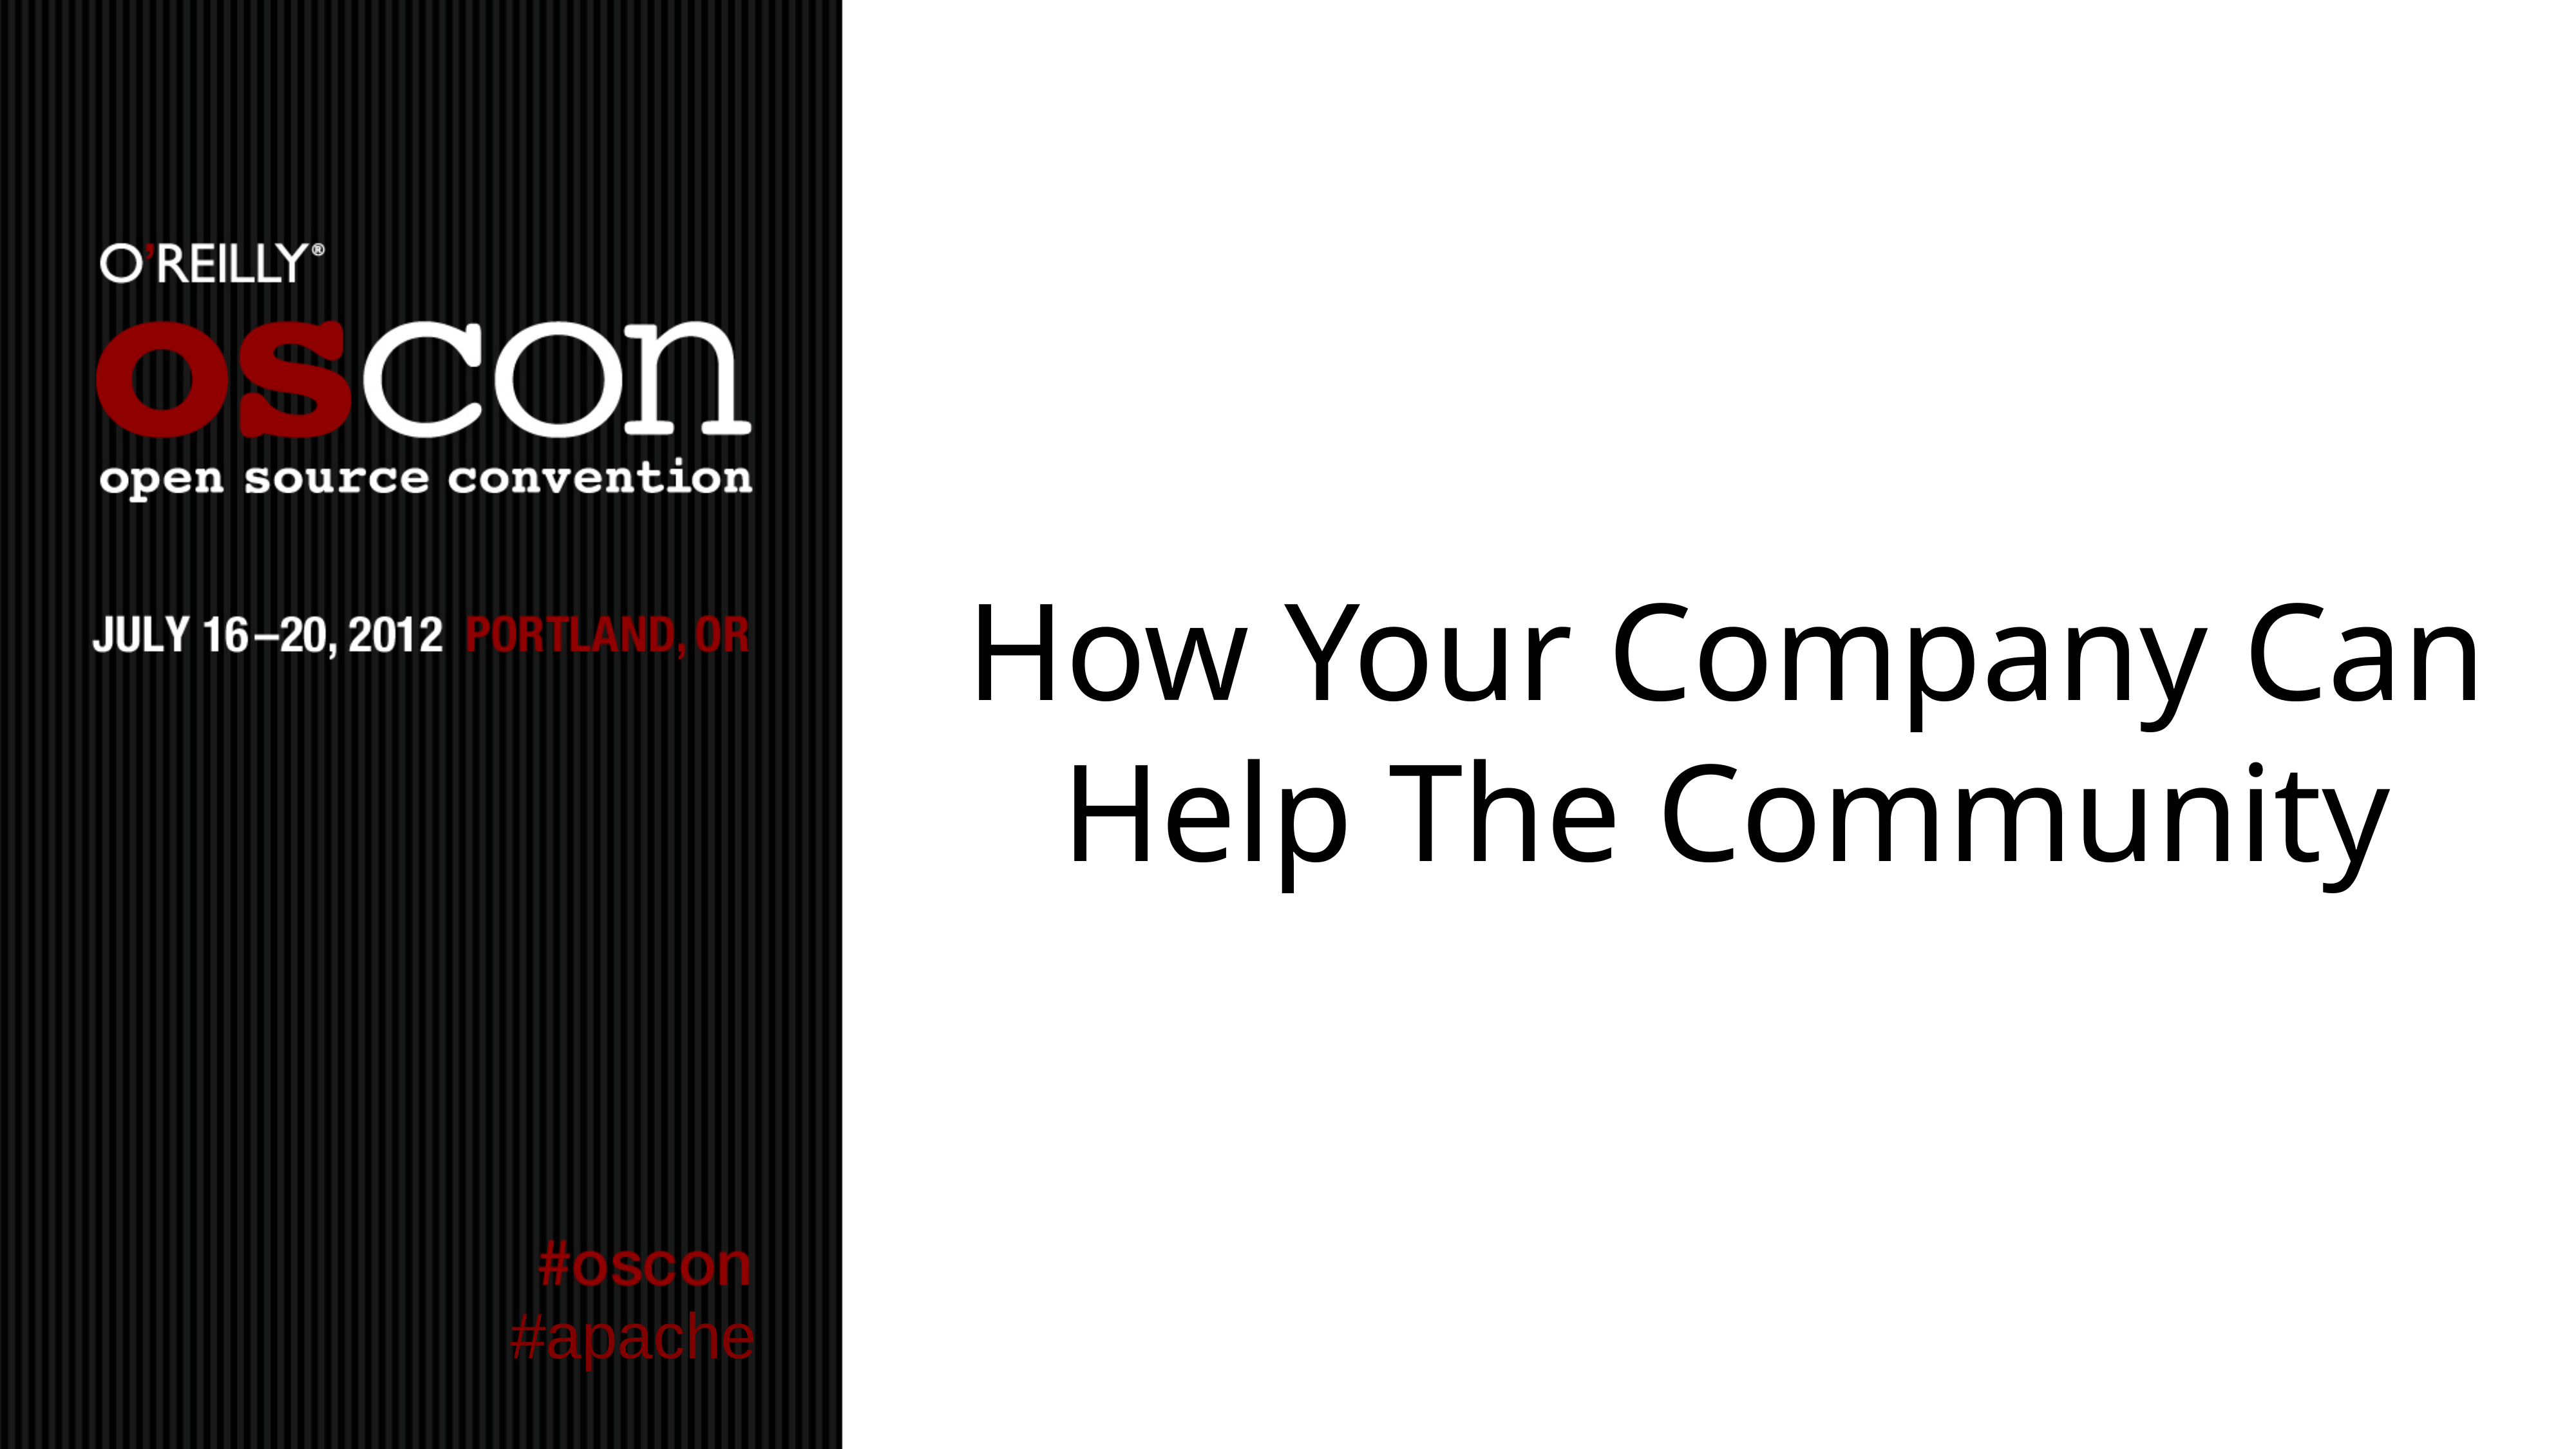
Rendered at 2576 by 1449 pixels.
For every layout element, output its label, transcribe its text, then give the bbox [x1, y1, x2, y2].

picture [0, 0, 2576, 1449]
text_box #apache [483, 1289, 797, 1377]
title How Your Company Can Help The Community [916, 265, 2536, 894]
